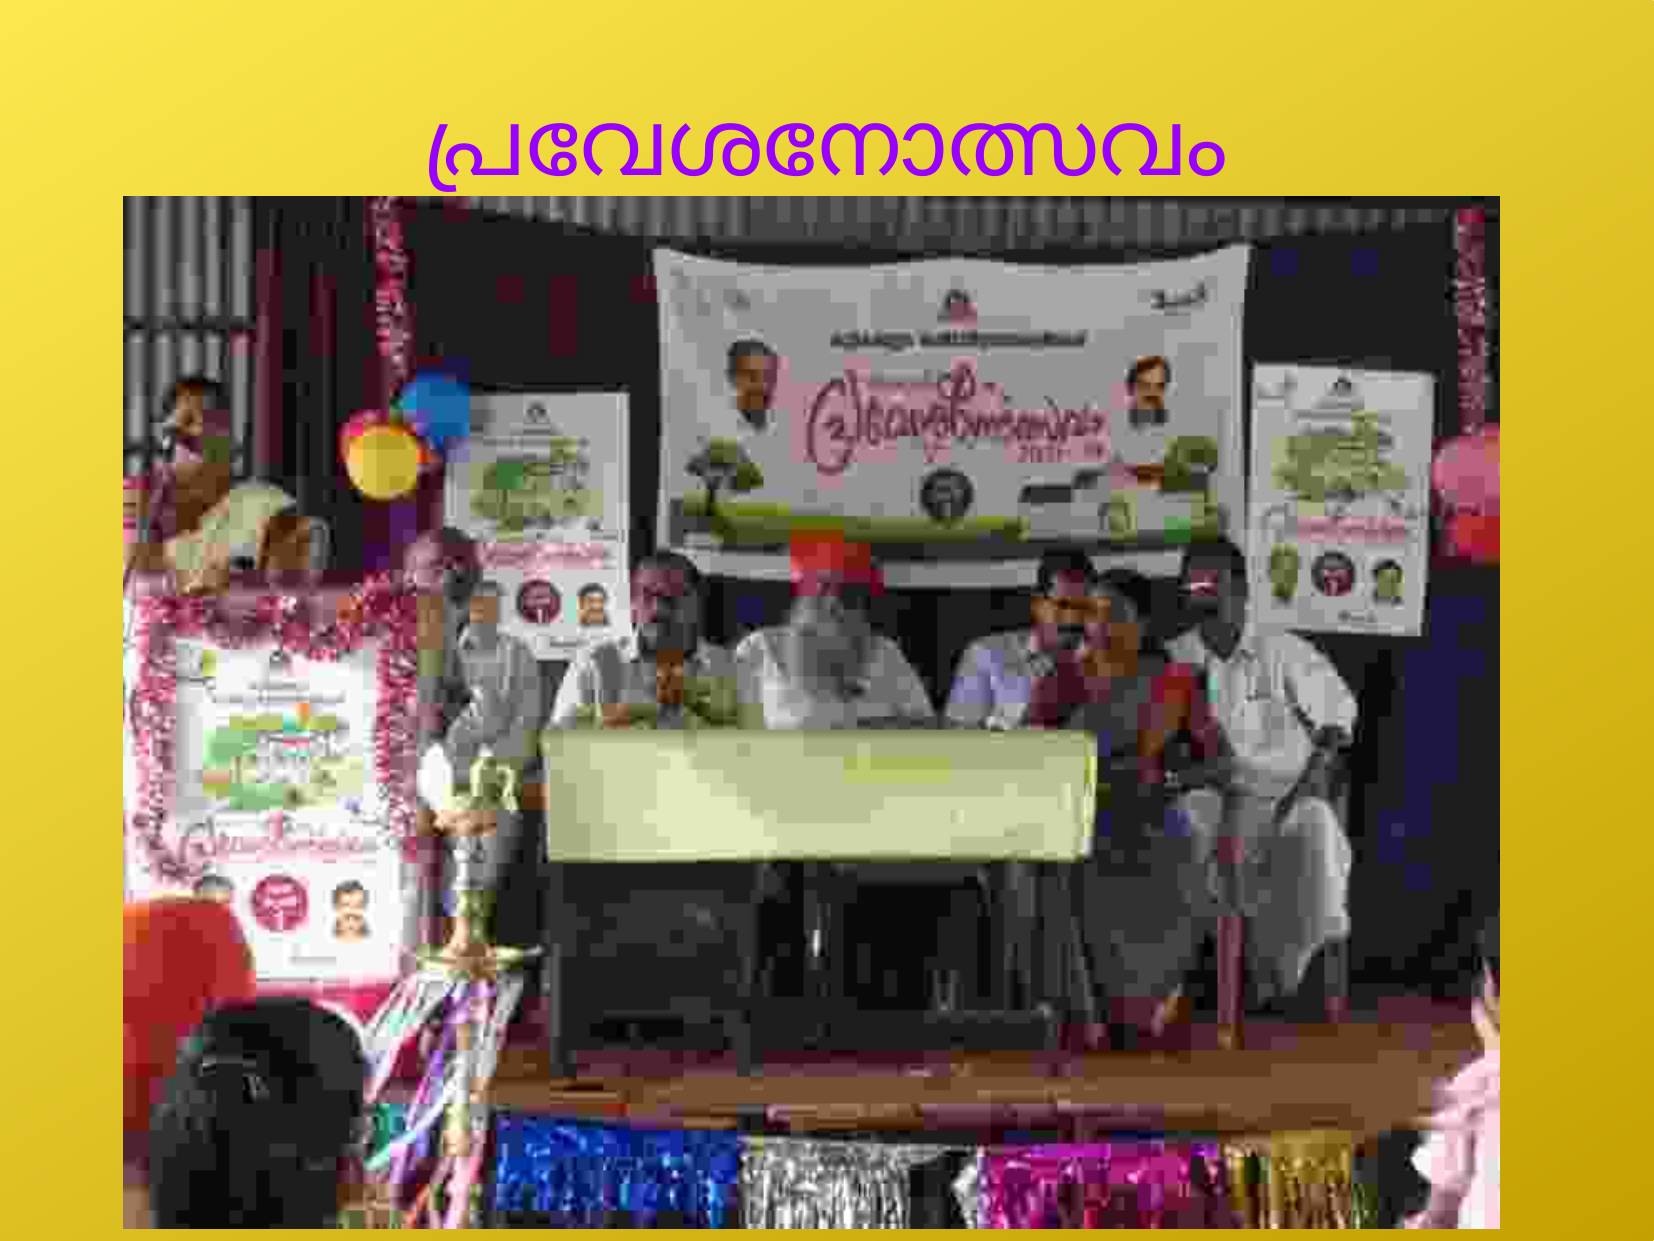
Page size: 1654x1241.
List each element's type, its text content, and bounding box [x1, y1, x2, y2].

title പ്രവേശനോത്സവം [82, 49, 1571, 257]
picture [123, 196, 1500, 1229]
